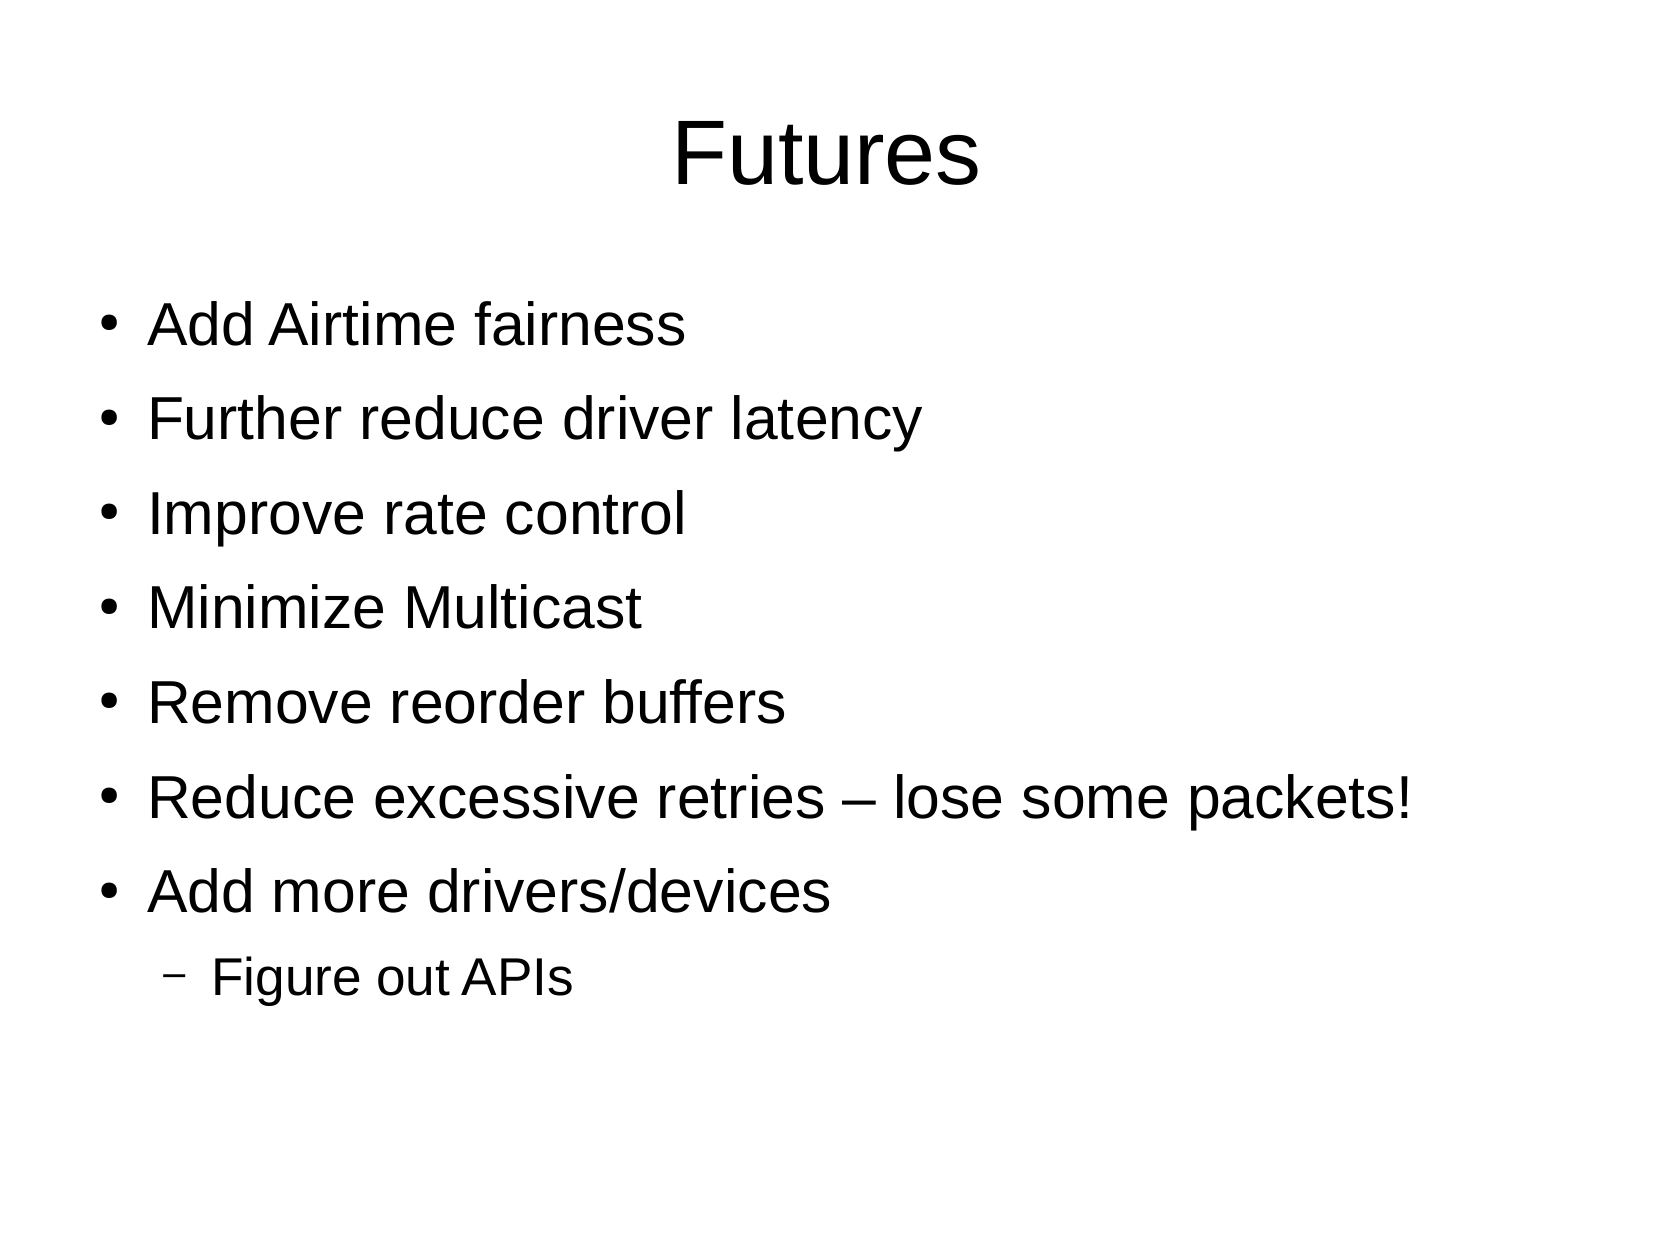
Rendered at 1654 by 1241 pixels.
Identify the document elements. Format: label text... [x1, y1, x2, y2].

title Futures [82, 49, 1571, 257]
list Add Airtime fairness Further reduce driver latency Improve rate control Minimize Multicast Remove reorder buffers Reduce excessive retries – lose some packets! Add more drivers/devices Figure out APIs [82, 290, 1571, 1010]
